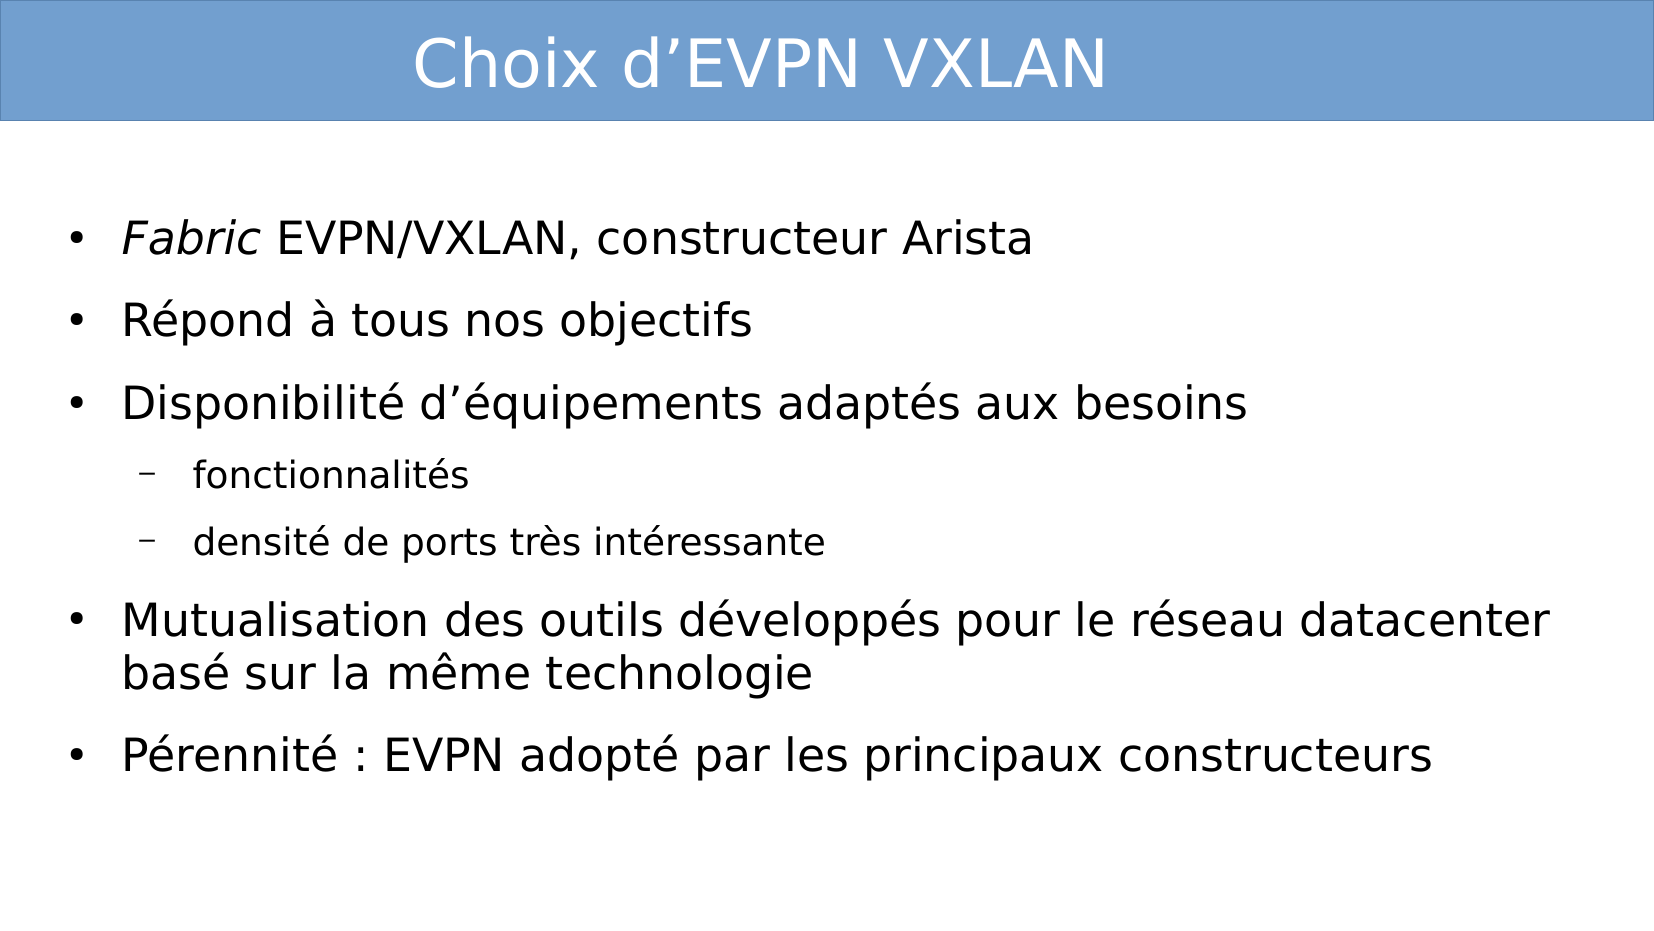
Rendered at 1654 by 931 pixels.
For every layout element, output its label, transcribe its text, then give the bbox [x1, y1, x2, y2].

title Choix d’EVPN VXLAN [17, 11, 1506, 117]
list Fabric EVPN/VXLAN, constructeur Arista Répond à tous nos objectifs Disponibilité d’équipements adaptés aux besoins fonctionnalités densité de ports très intéressante Mutualisation des outils développés pour le réseau datacenter basé sur la même technologie Pérennité : EVPN adopté par les principaux constructeurs [50, 211, 1596, 896]
